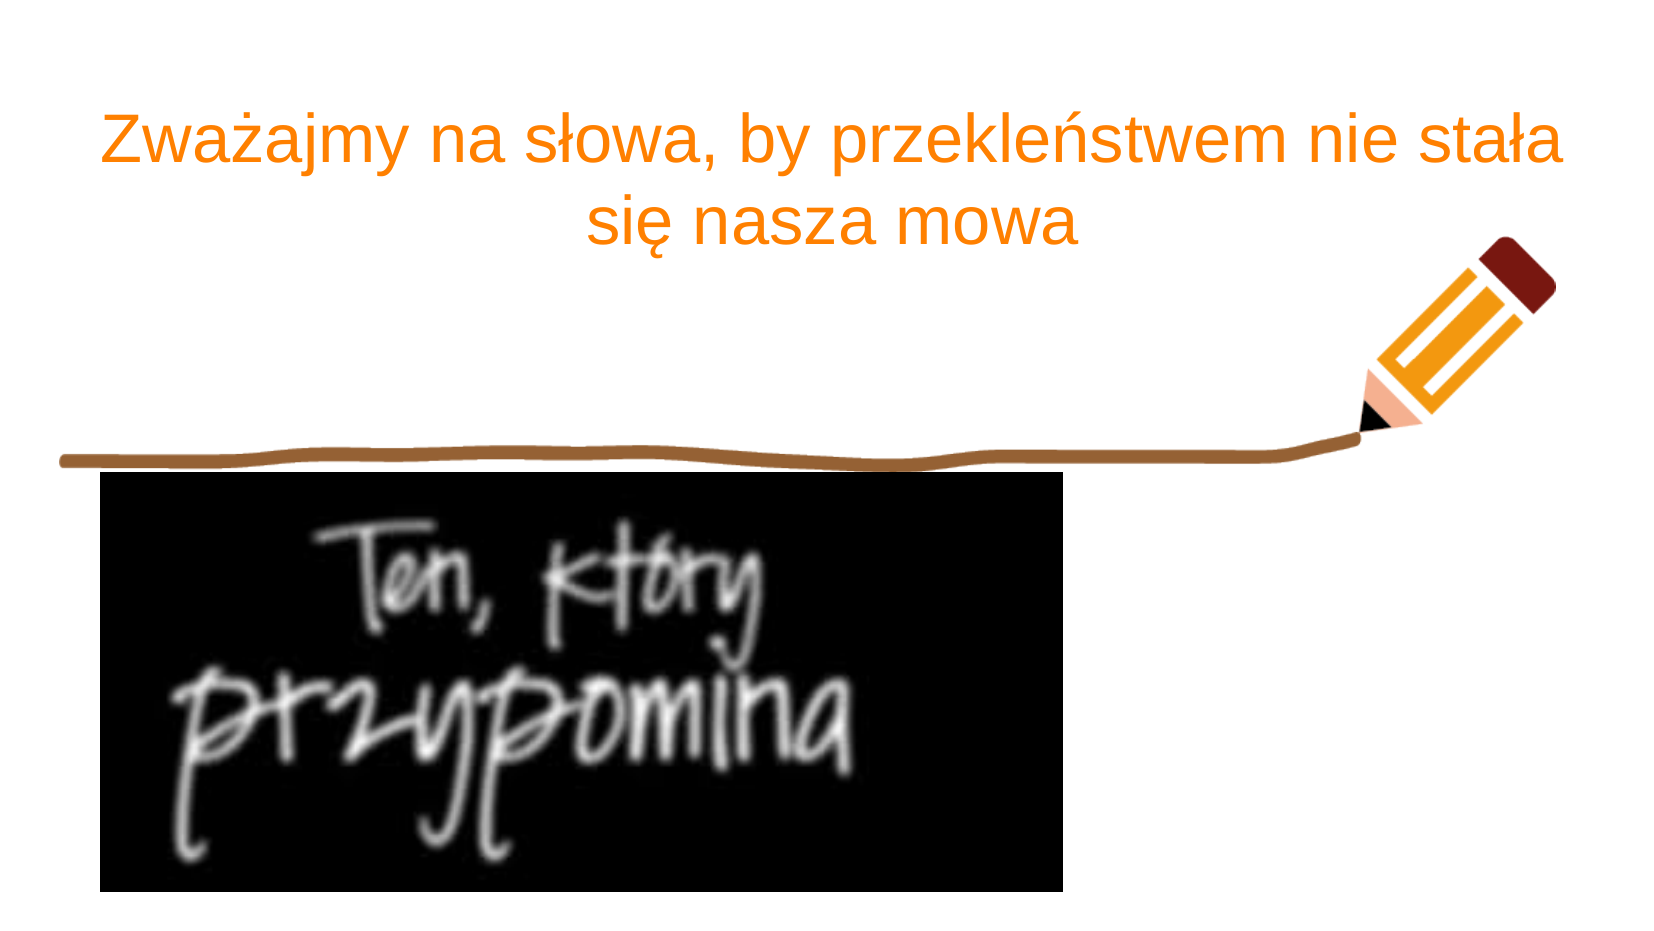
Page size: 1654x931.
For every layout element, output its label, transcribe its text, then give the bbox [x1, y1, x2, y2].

title Zważajmy na słowa, by przekleństwem nie stała się nasza mowa [88, 93, 1577, 249]
picture [100, 472, 1063, 892]
